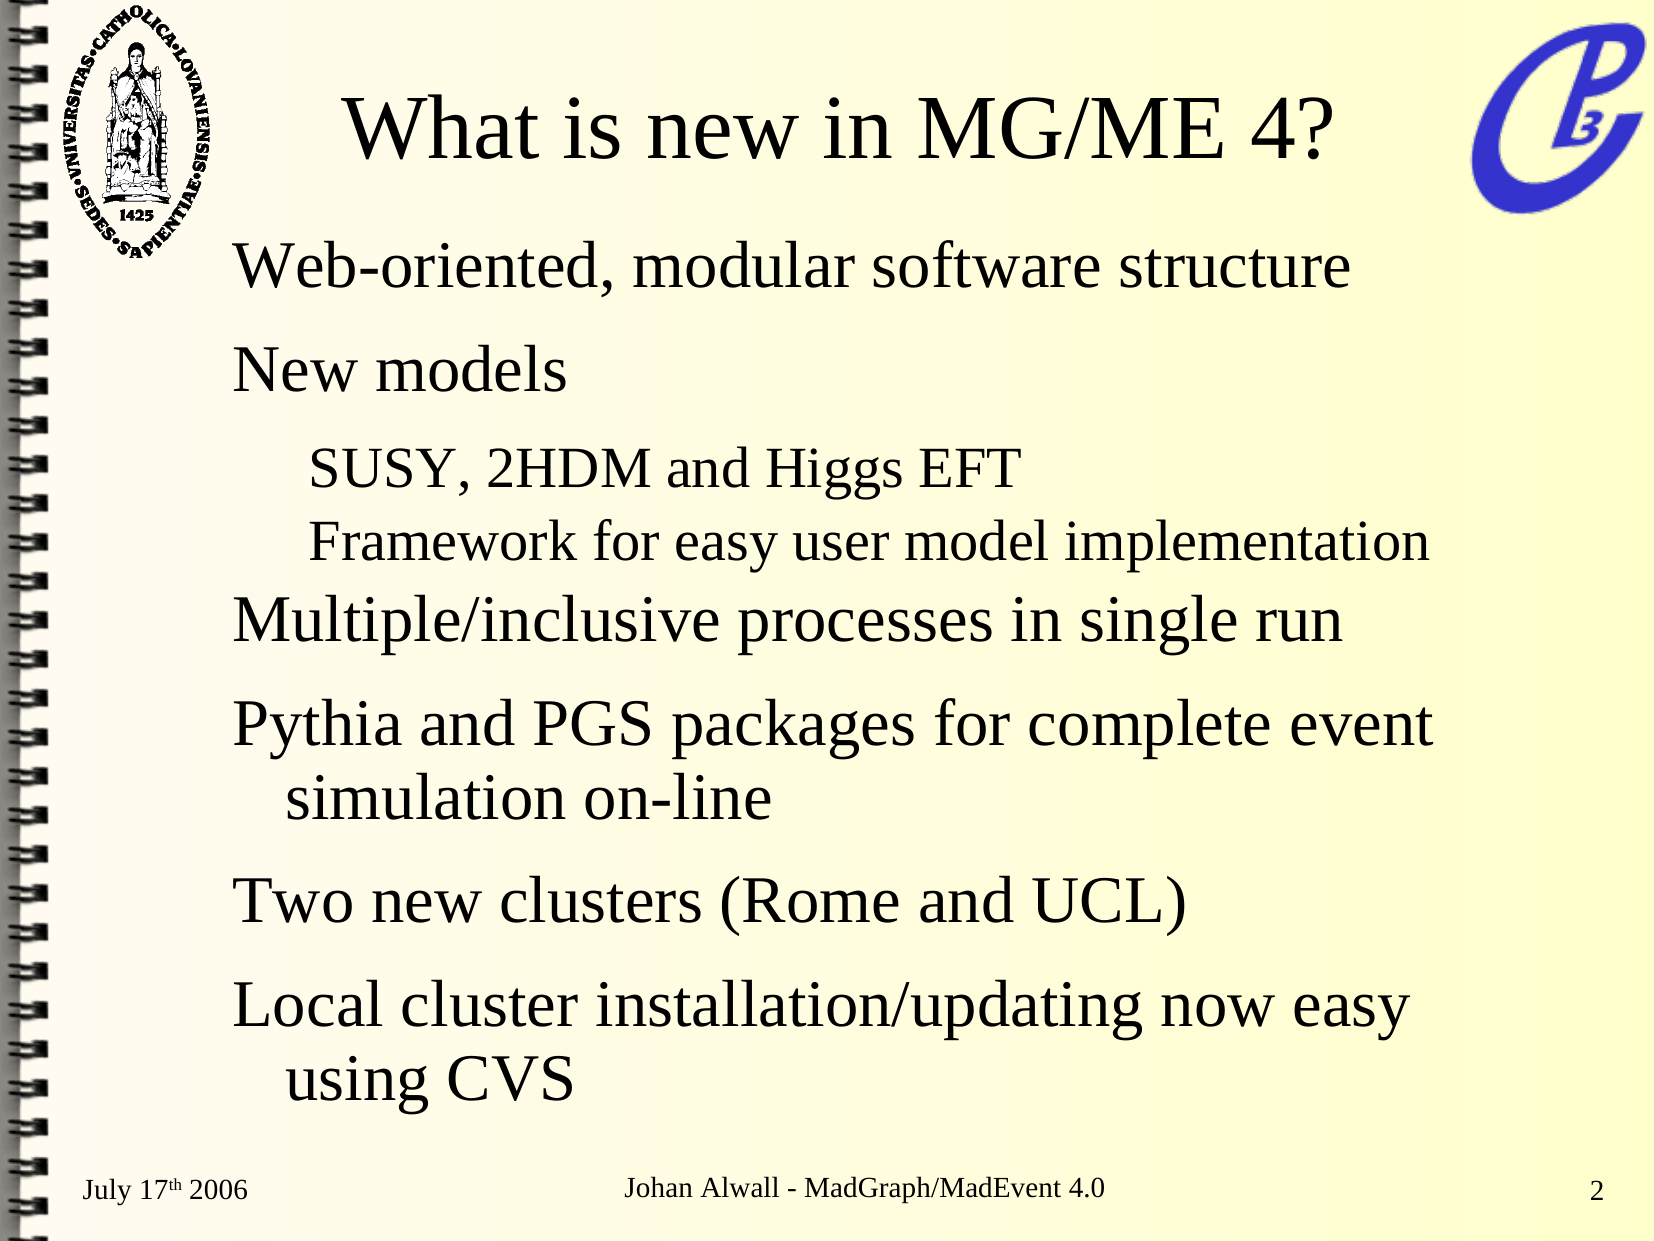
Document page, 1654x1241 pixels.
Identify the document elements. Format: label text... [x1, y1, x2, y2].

picture [0, 0, 1654, 1241]
title What is new in MG/ME 4? [234, 23, 1445, 228]
picture [1467, 14, 1654, 216]
list Web-oriented, modular software structure New models SUSY, 2HDM and Higgs EFT Framework for easy user model implementation Multiple/inclusive processes in single run Pythia and PGS packages for complete event simulation on-line Two new clusters (Rome and UCL) Local cluster installation/updating now easy using CVS [214, 228, 1567, 1152]
